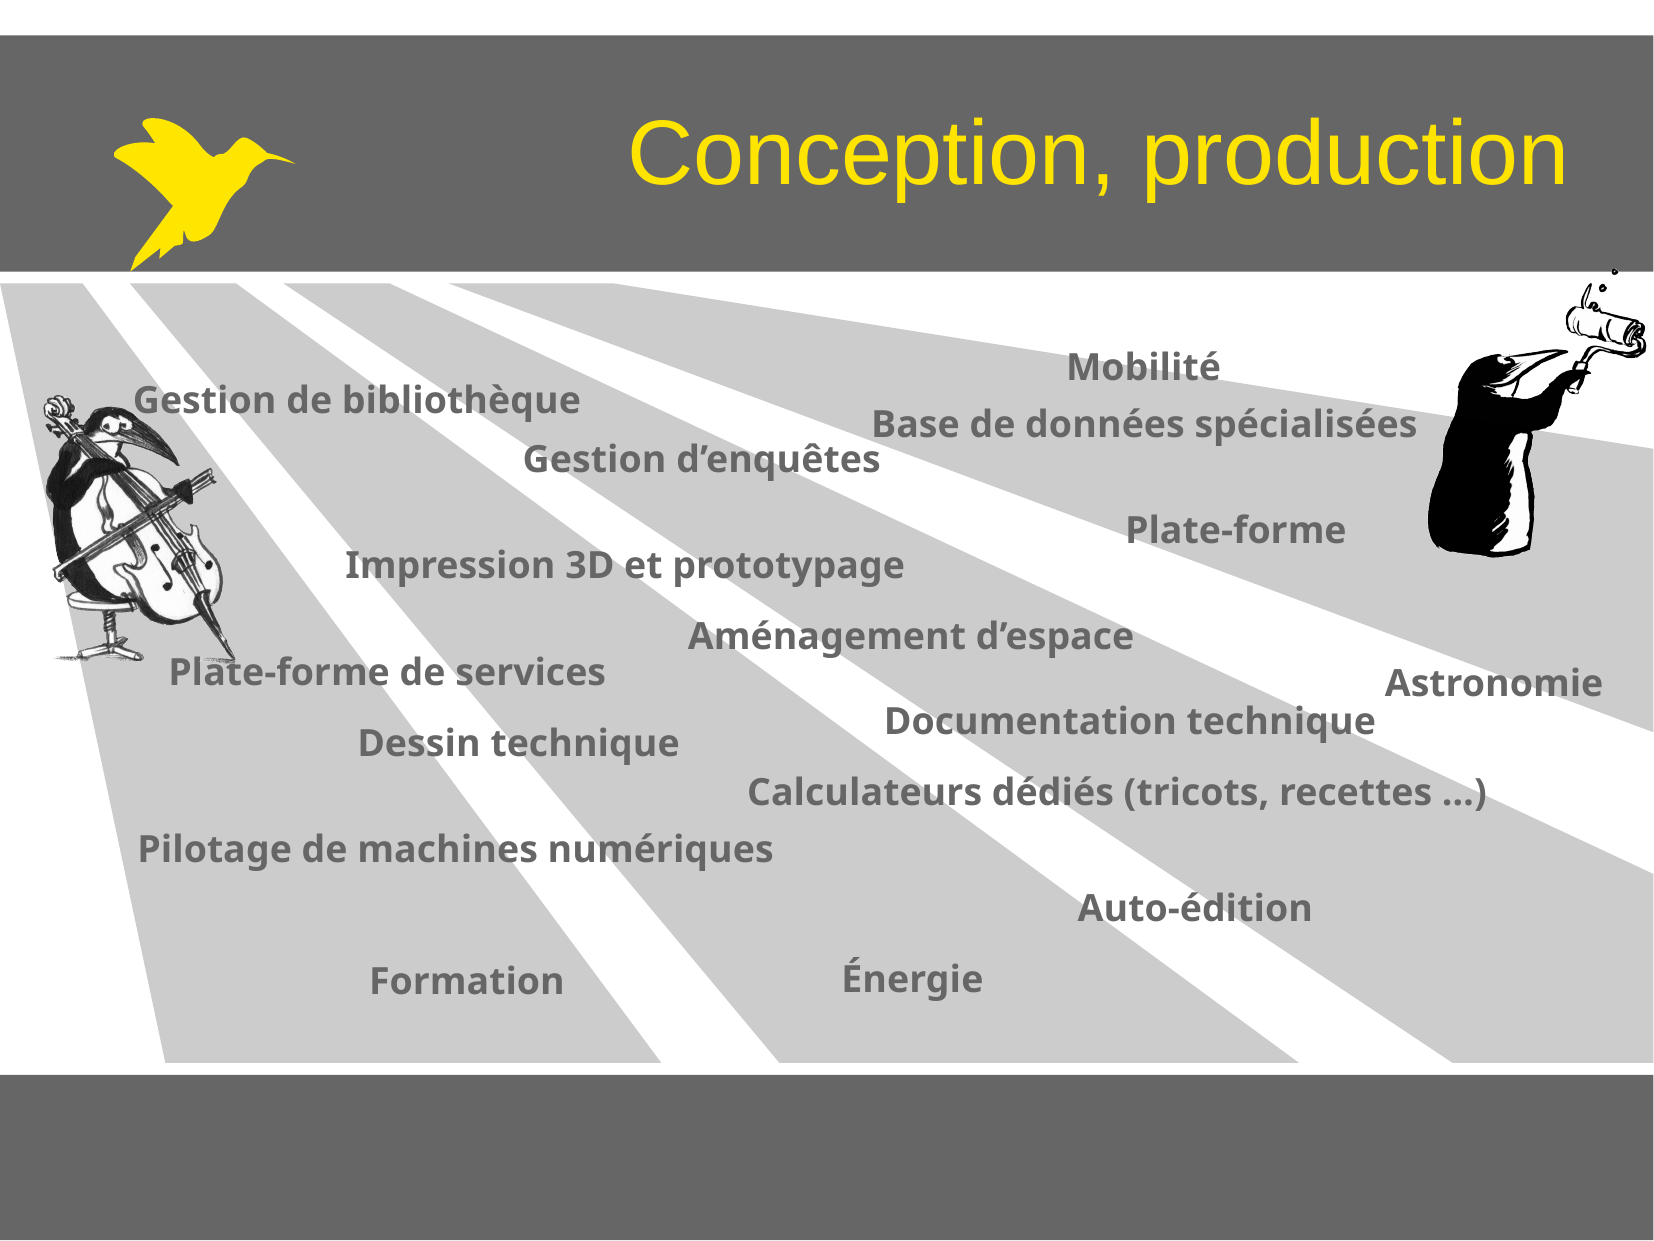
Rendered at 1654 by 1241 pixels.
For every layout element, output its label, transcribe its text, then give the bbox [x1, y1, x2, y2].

text_box Documentation technique [869, 687, 1376, 760]
text_box Gestion de bibliothèque [118, 366, 588, 439]
text_box Dessin technique [342, 708, 683, 782]
text_box Aménagement d’espace [673, 602, 1163, 675]
text_box Pilotage de machines numériques [122, 814, 773, 888]
text_box Astronomie [1370, 649, 1606, 723]
title Conception, production [283, 49, 1571, 257]
text_box Calculateurs dédiés (tricots, recettes …) [732, 758, 1487, 831]
text_box Auto-édition [1062, 874, 1318, 947]
text_box Formation [354, 947, 565, 1020]
text_box Plate-forme [1110, 496, 1351, 569]
picture [17, 376, 254, 685]
text_box Impression 3D et prototypage [330, 531, 896, 605]
text_box Énergie [826, 944, 992, 1018]
text_box Gestion d’enquêtes [507, 425, 922, 556]
text_box Plate-forme de services [153, 637, 612, 711]
text_box Mobilité [1051, 332, 1226, 406]
picture [1420, 263, 1654, 567]
text_box Base de données spécialisées [856, 389, 1420, 463]
